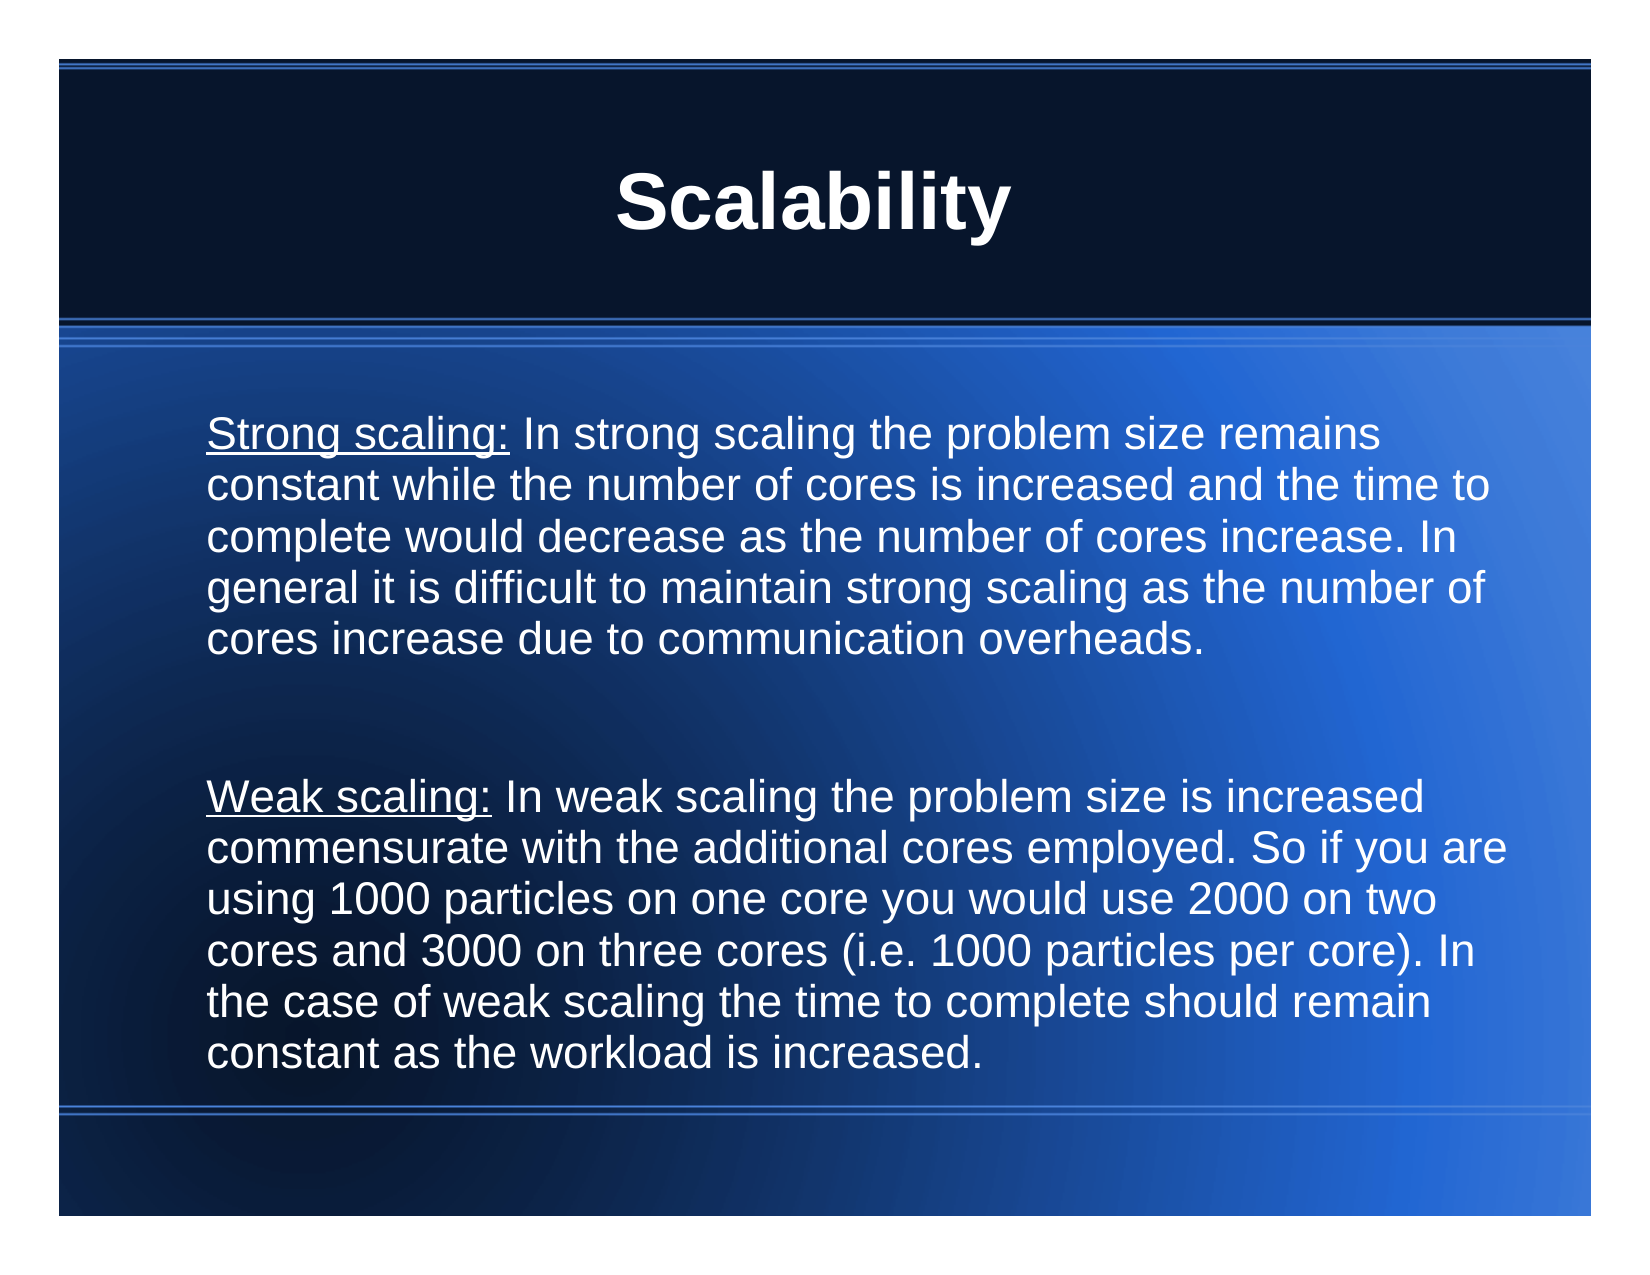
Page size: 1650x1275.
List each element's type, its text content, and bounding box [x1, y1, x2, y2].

picture [59, 59, 1591, 1216]
title Scalability [135, 105, 1515, 299]
list Strong scaling: In strong scaling the problem size remains constant while the number of cores is increased and the time to complete would decrease as the number of cores increase. In general it is difficult to maintain strong scaling as the number of cores increase due to communication overheads. Weak scaling: In weak scaling the problem size is increased commensurate with the additional cores employed. So if you are using 1000 particles on one core you would use 2000 on two cores and 3000 on three cores (i.e. 1000 particles per core). In the case of weak scaling the time to complete should remain constant as the workload is increased. [135, 408, 1515, 1172]
